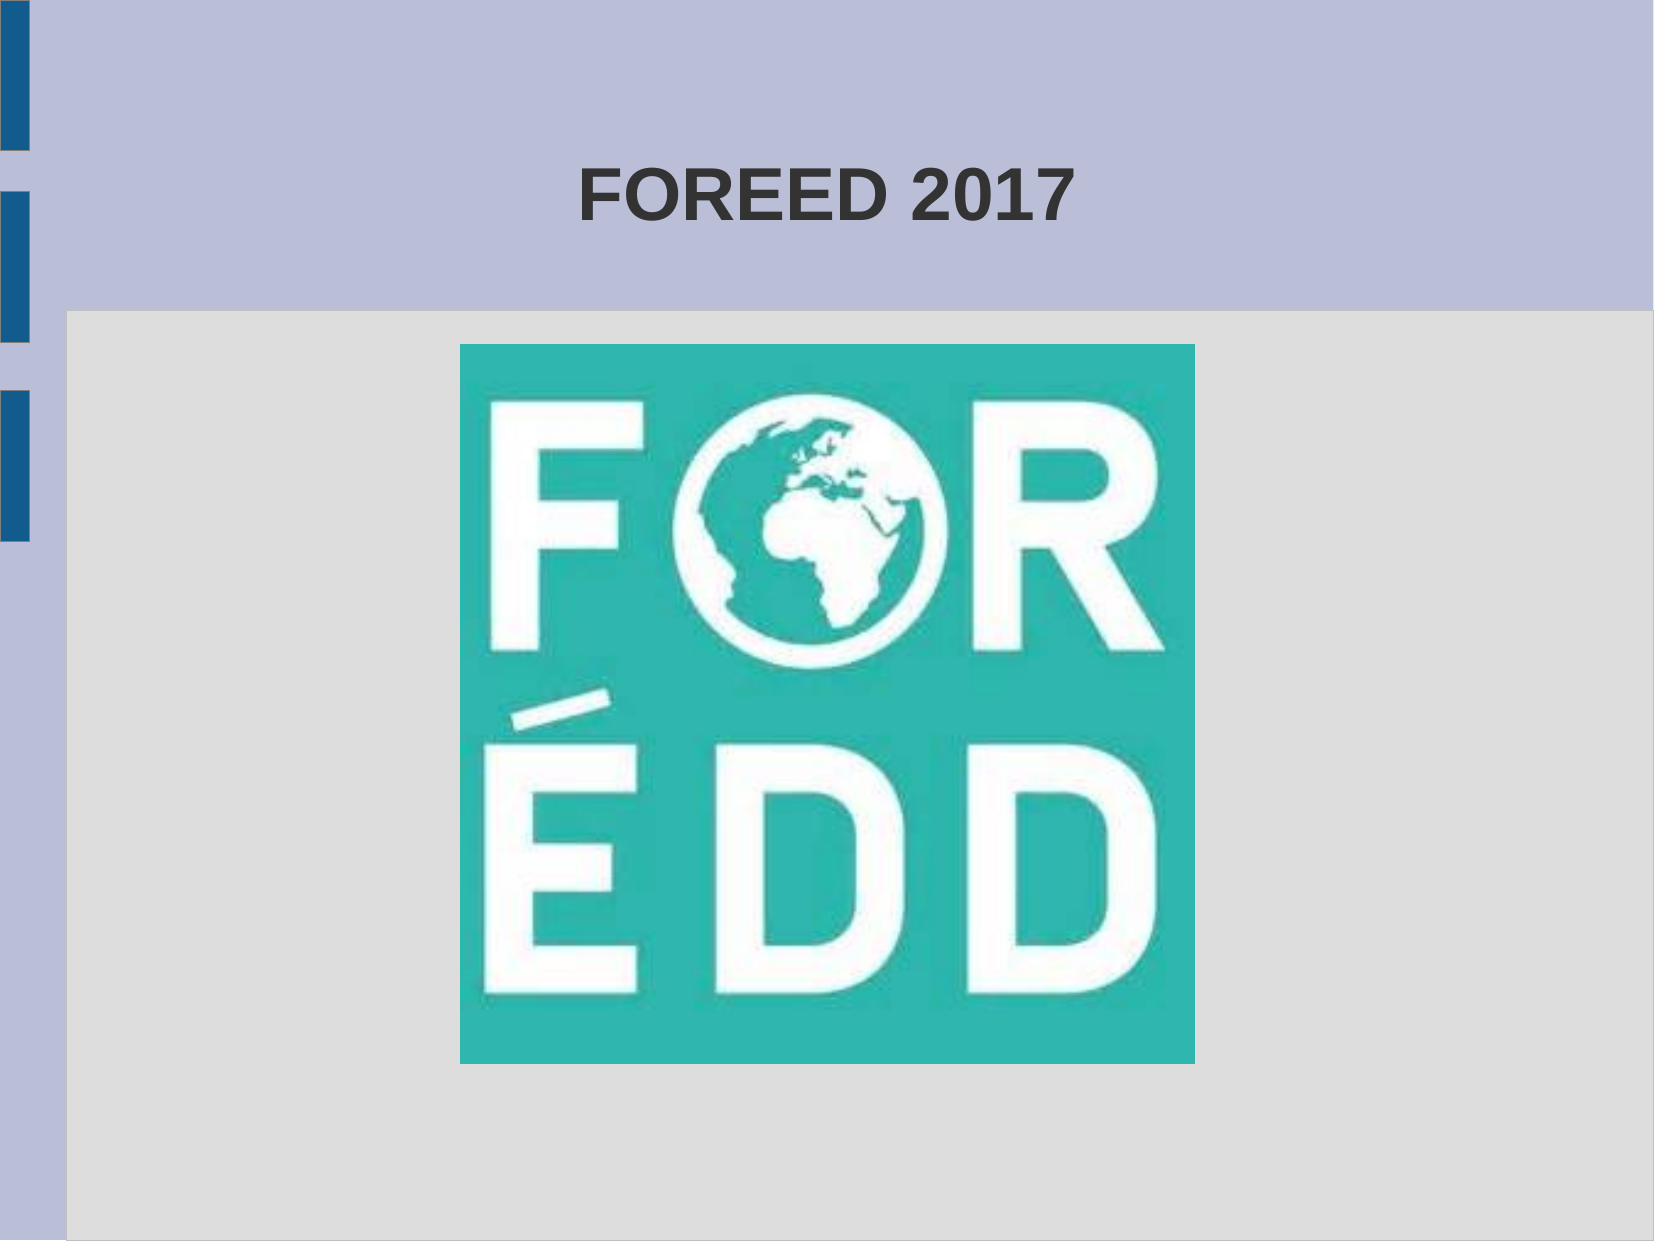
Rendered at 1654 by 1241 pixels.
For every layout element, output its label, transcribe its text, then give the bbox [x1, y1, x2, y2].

title FOREED 2017 [121, 91, 1534, 299]
picture [460, 344, 1195, 1065]
